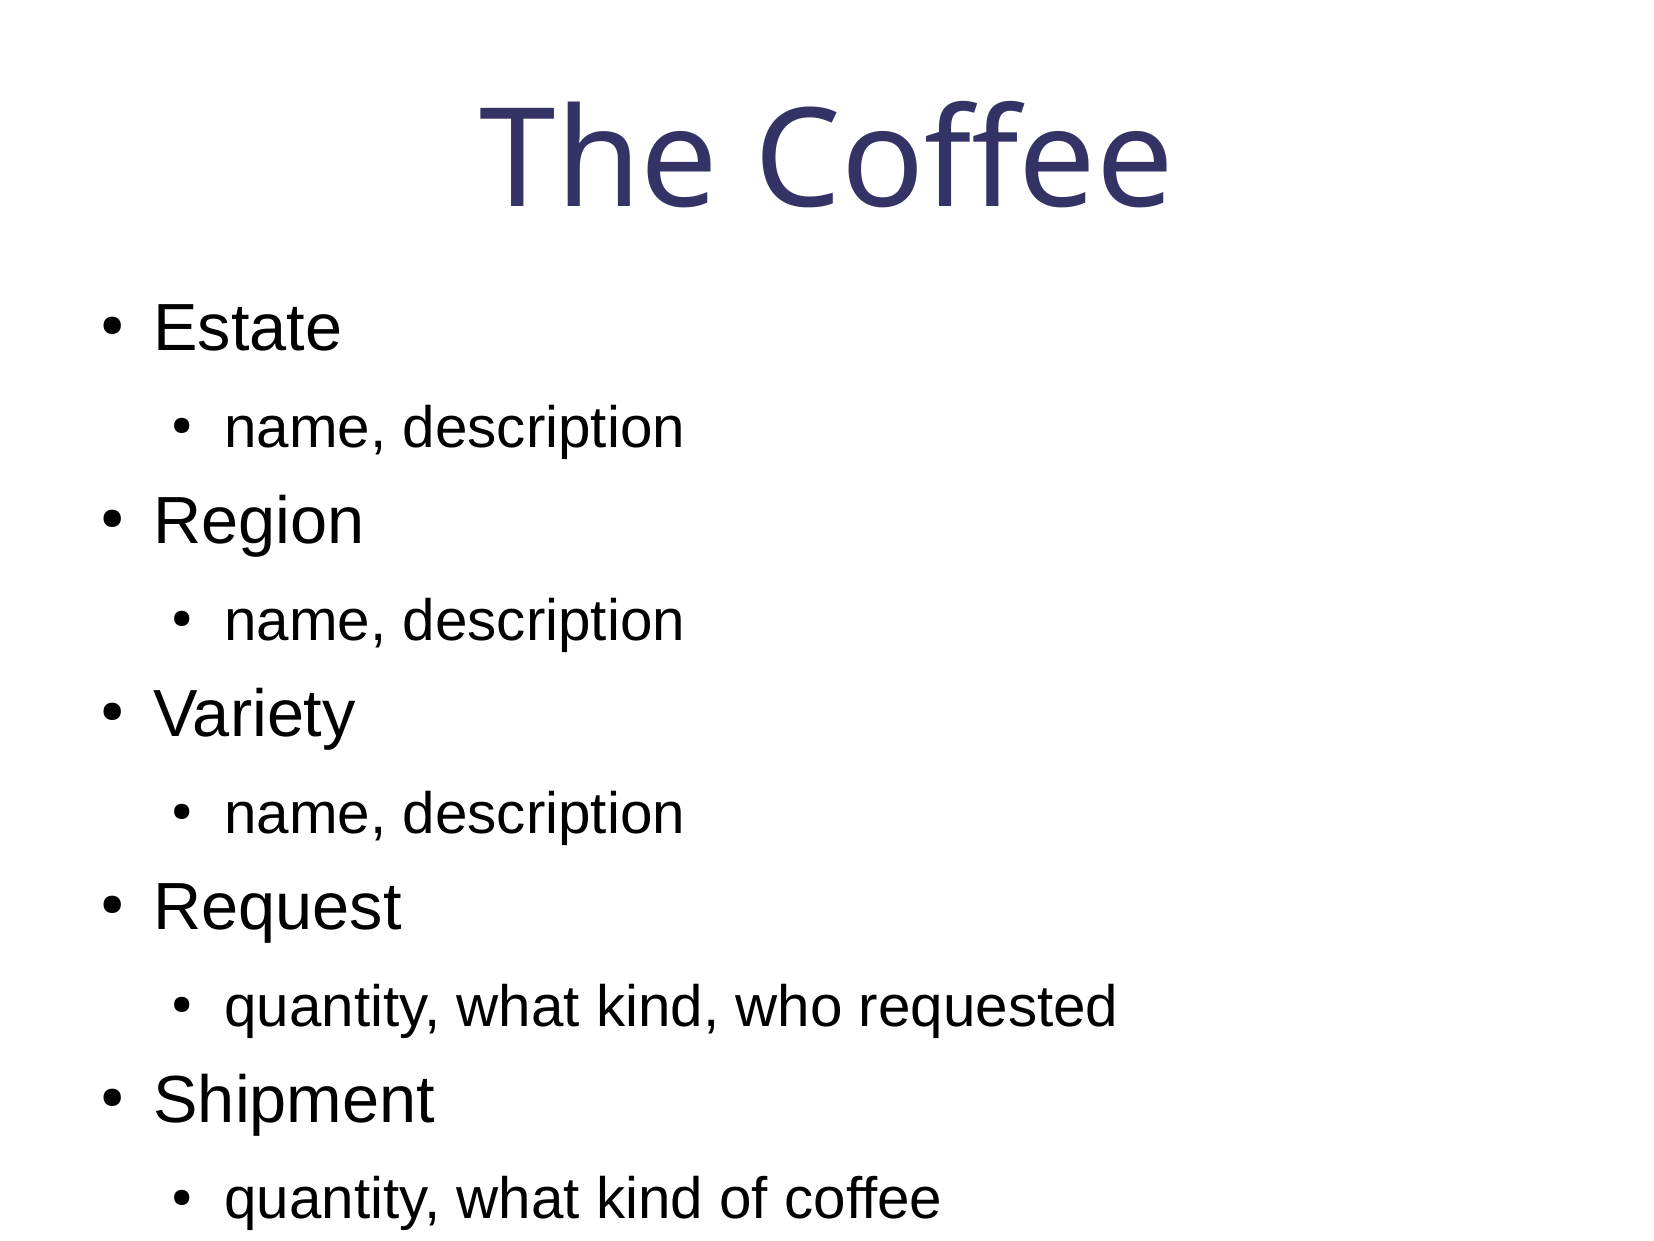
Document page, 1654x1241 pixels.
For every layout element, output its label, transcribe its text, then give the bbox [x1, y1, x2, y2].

list Estate name, description Region name, description Variety name, description Request quantity, what kind, who requested Shipment quantity, what kind of coffee [82, 290, 1571, 1232]
title The Coffee [82, 49, 1571, 257]
